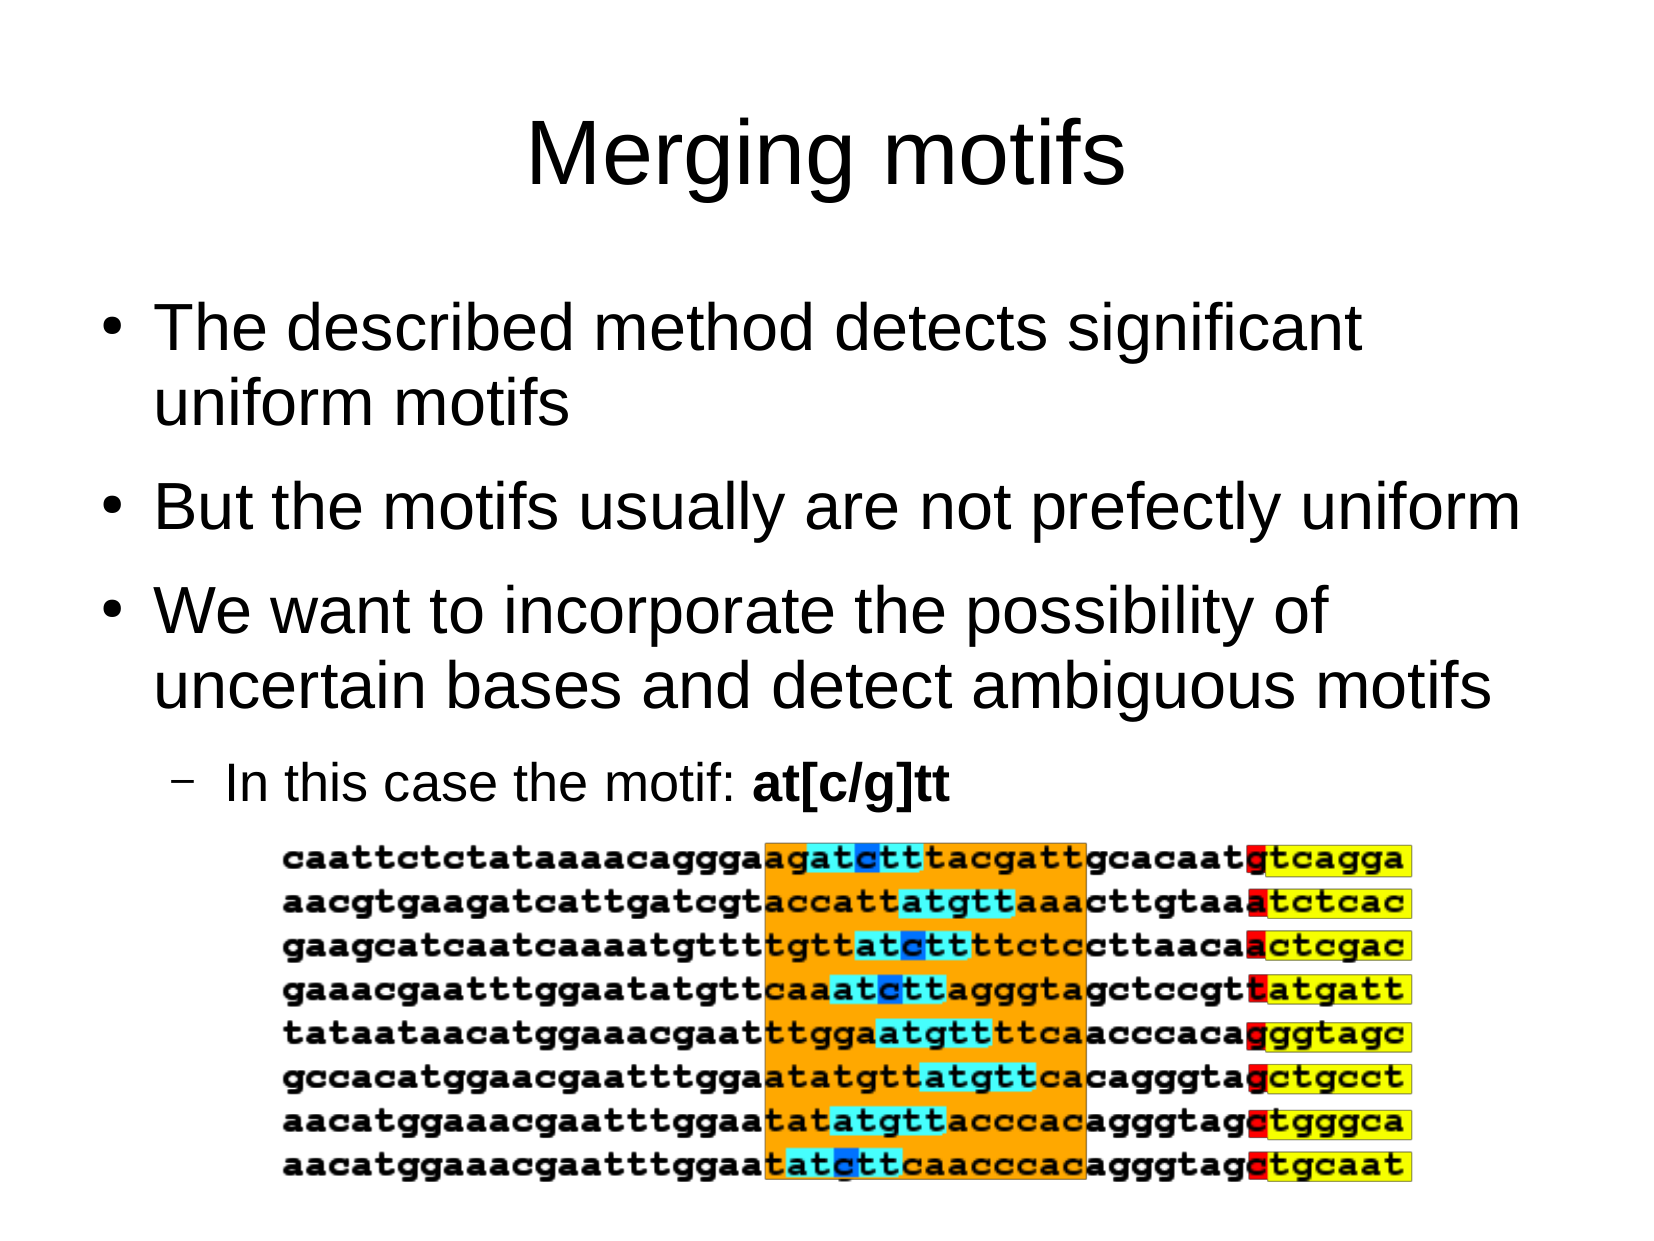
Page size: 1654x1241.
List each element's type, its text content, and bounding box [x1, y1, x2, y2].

list The described method detects significant uniform motifs But the motifs usually are not prefectly uniform We want to incorporate the possibility of uncertain bases and detect ambiguous motifs In this case the motif: at[c/g]tt [82, 290, 1571, 814]
picture [265, 727, 1506, 1241]
title Merging motifs [82, 49, 1571, 257]
